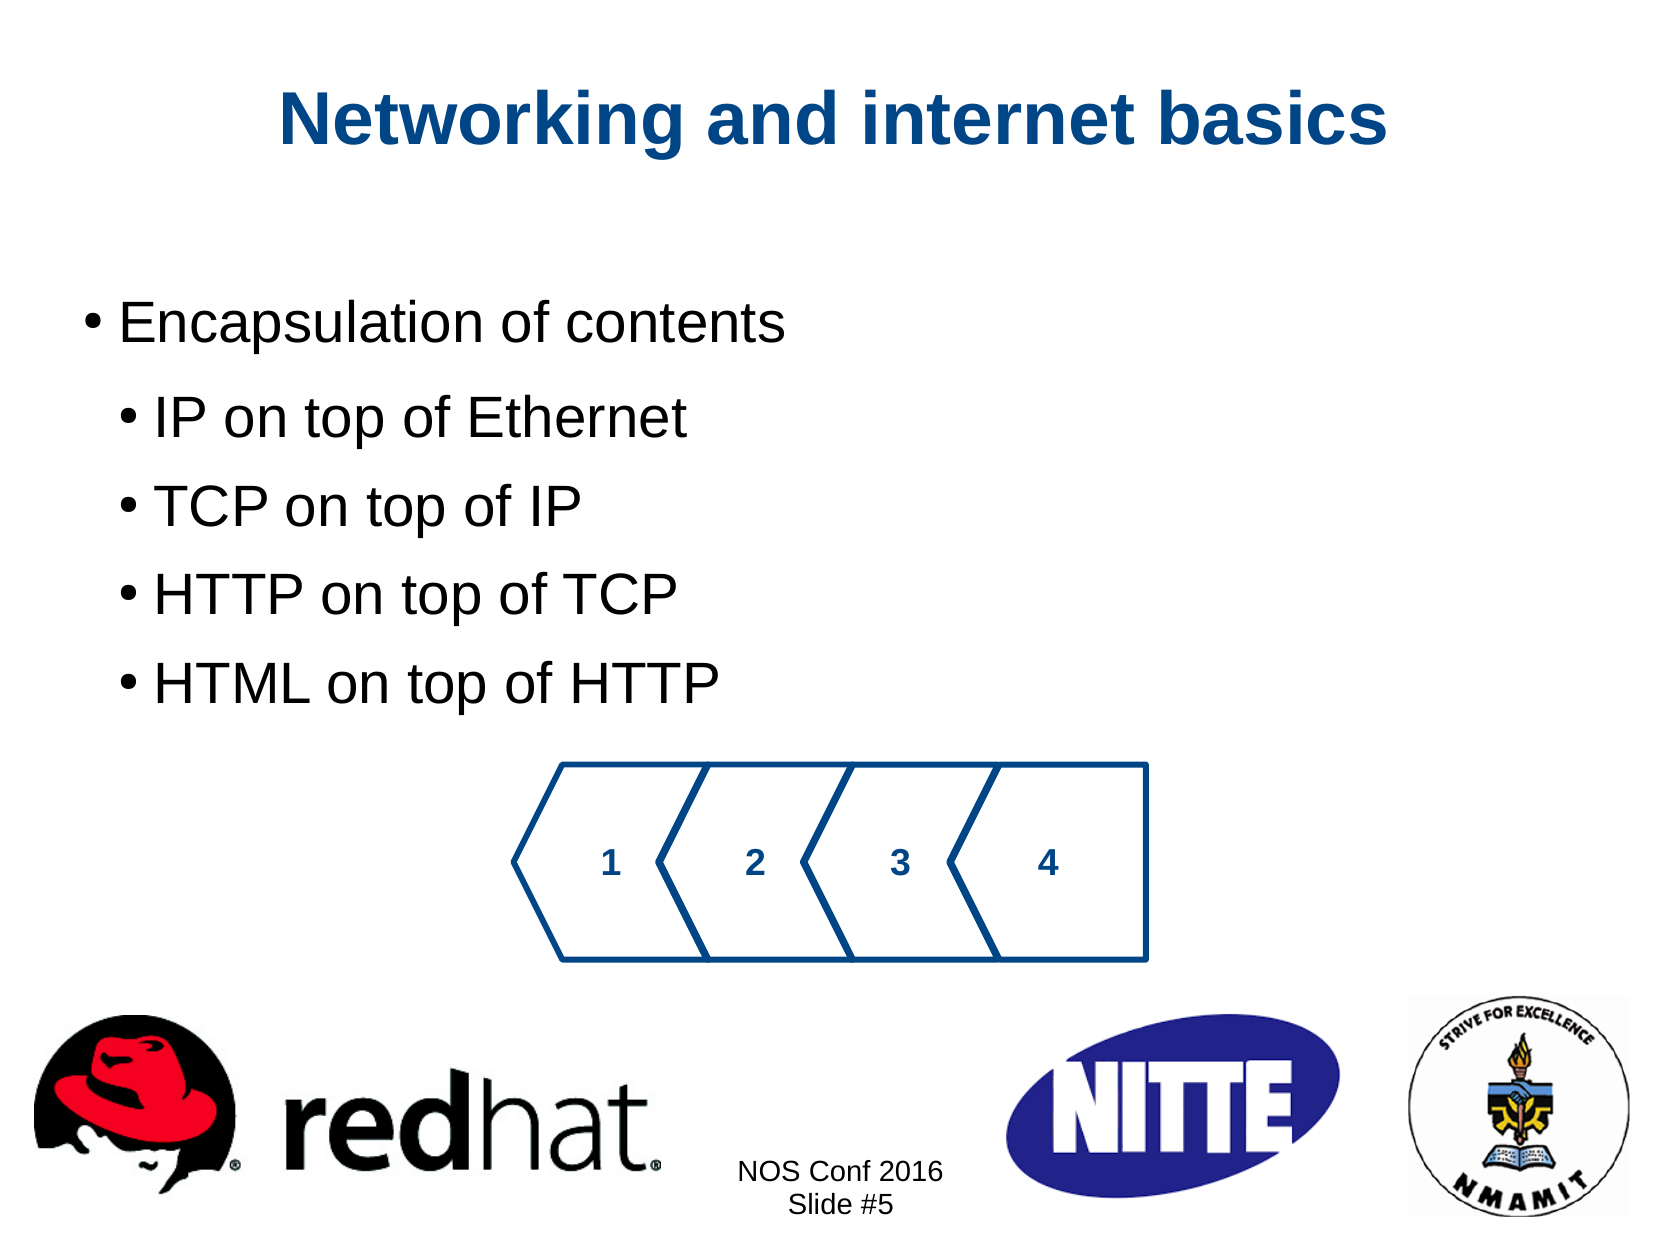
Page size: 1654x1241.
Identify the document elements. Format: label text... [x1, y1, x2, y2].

picture [34, 1015, 661, 1217]
text_box 1 [513, 764, 706, 960]
list Encapsulation of contents IP on top of Ethernet TCP on top of IP HTTP on top of TCP HTML on top of HTTP [82, 290, 1571, 1010]
picture [982, 1010, 1355, 1217]
picture [1408, 995, 1630, 1217]
text_box 2 [658, 764, 851, 960]
text_box 4 [950, 764, 1146, 960]
text_box 3 [802, 764, 998, 960]
title Networking and internet basics [90, 15, 1579, 223]
